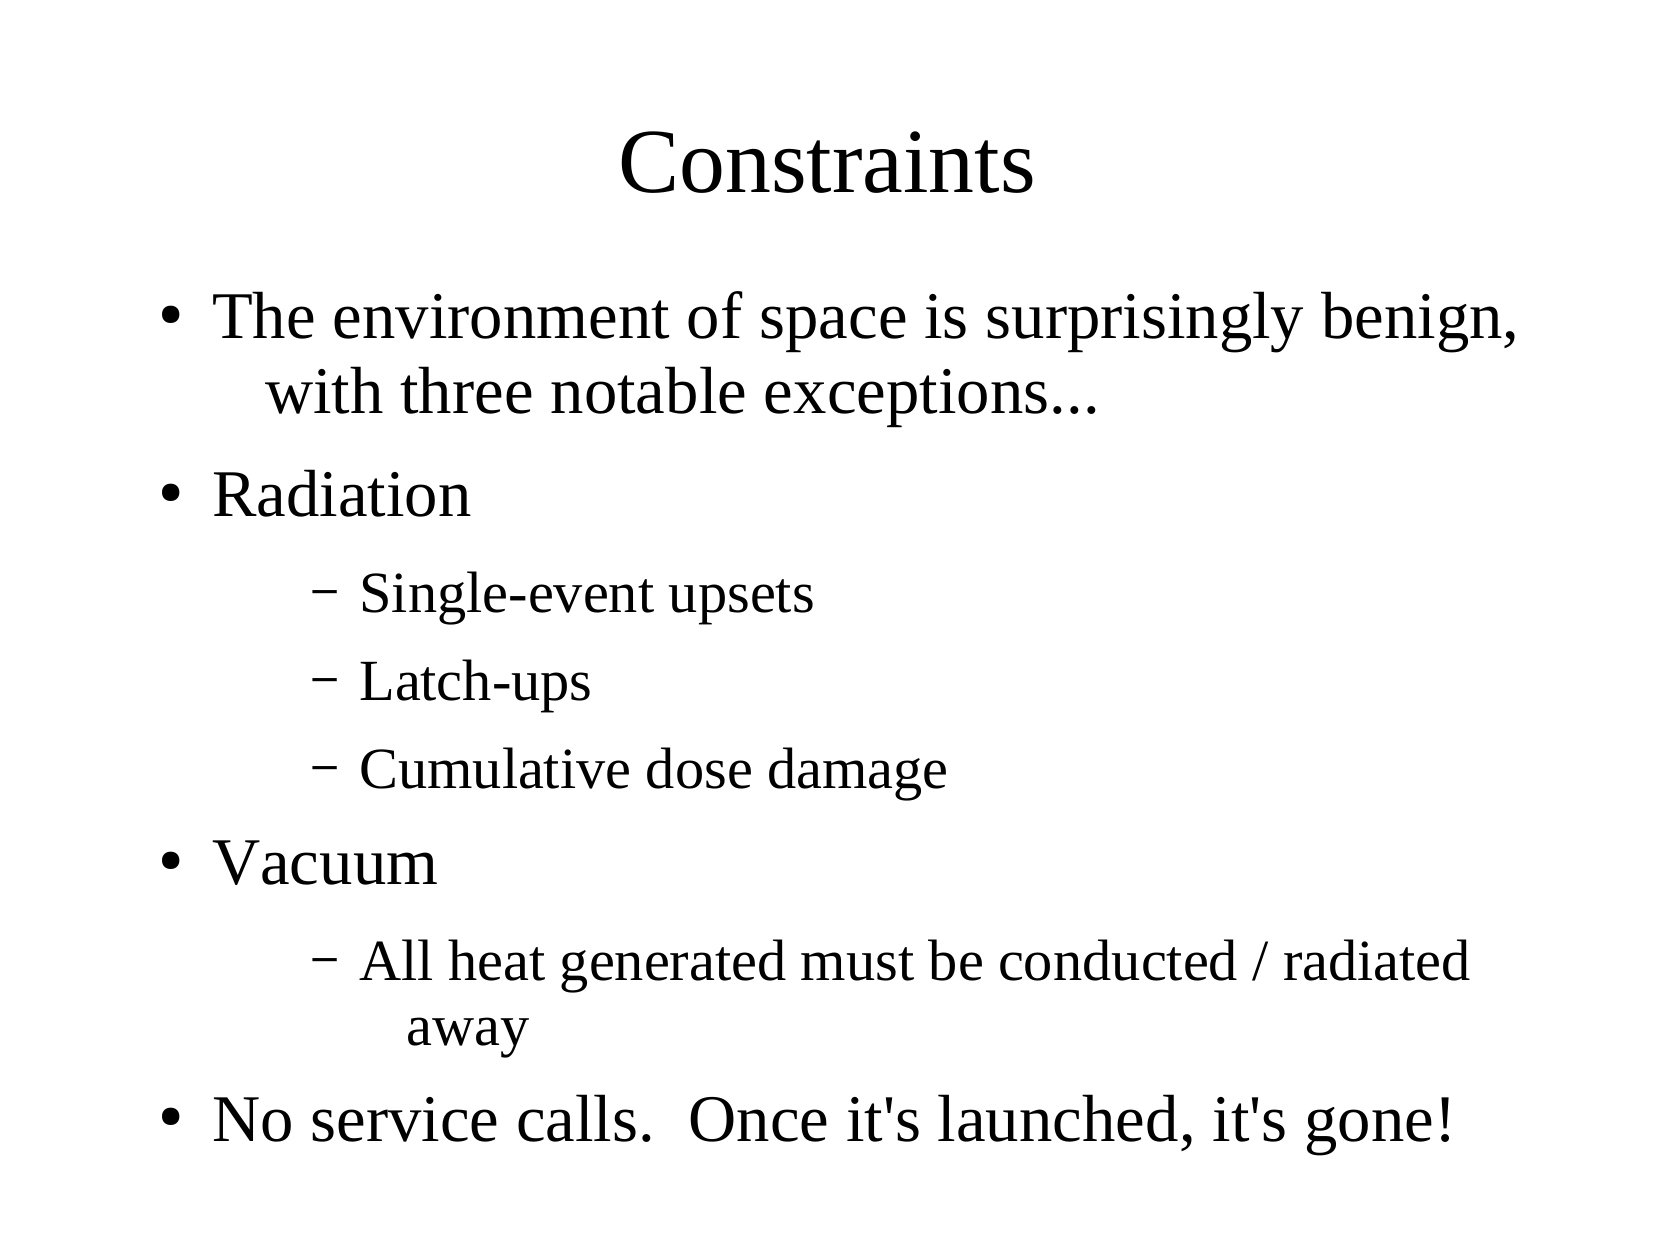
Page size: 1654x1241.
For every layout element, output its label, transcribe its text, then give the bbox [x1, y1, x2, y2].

list The environment of space is surprisingly benign, with three notable exceptions... Radiation Single-event upsets Latch-ups Cumulative dose damage Vacuum All heat generated must be conducted / radiated away No service calls. Once it's launched, it's gone! [123, 279, 1536, 1092]
title Constraints [121, 57, 1534, 265]
